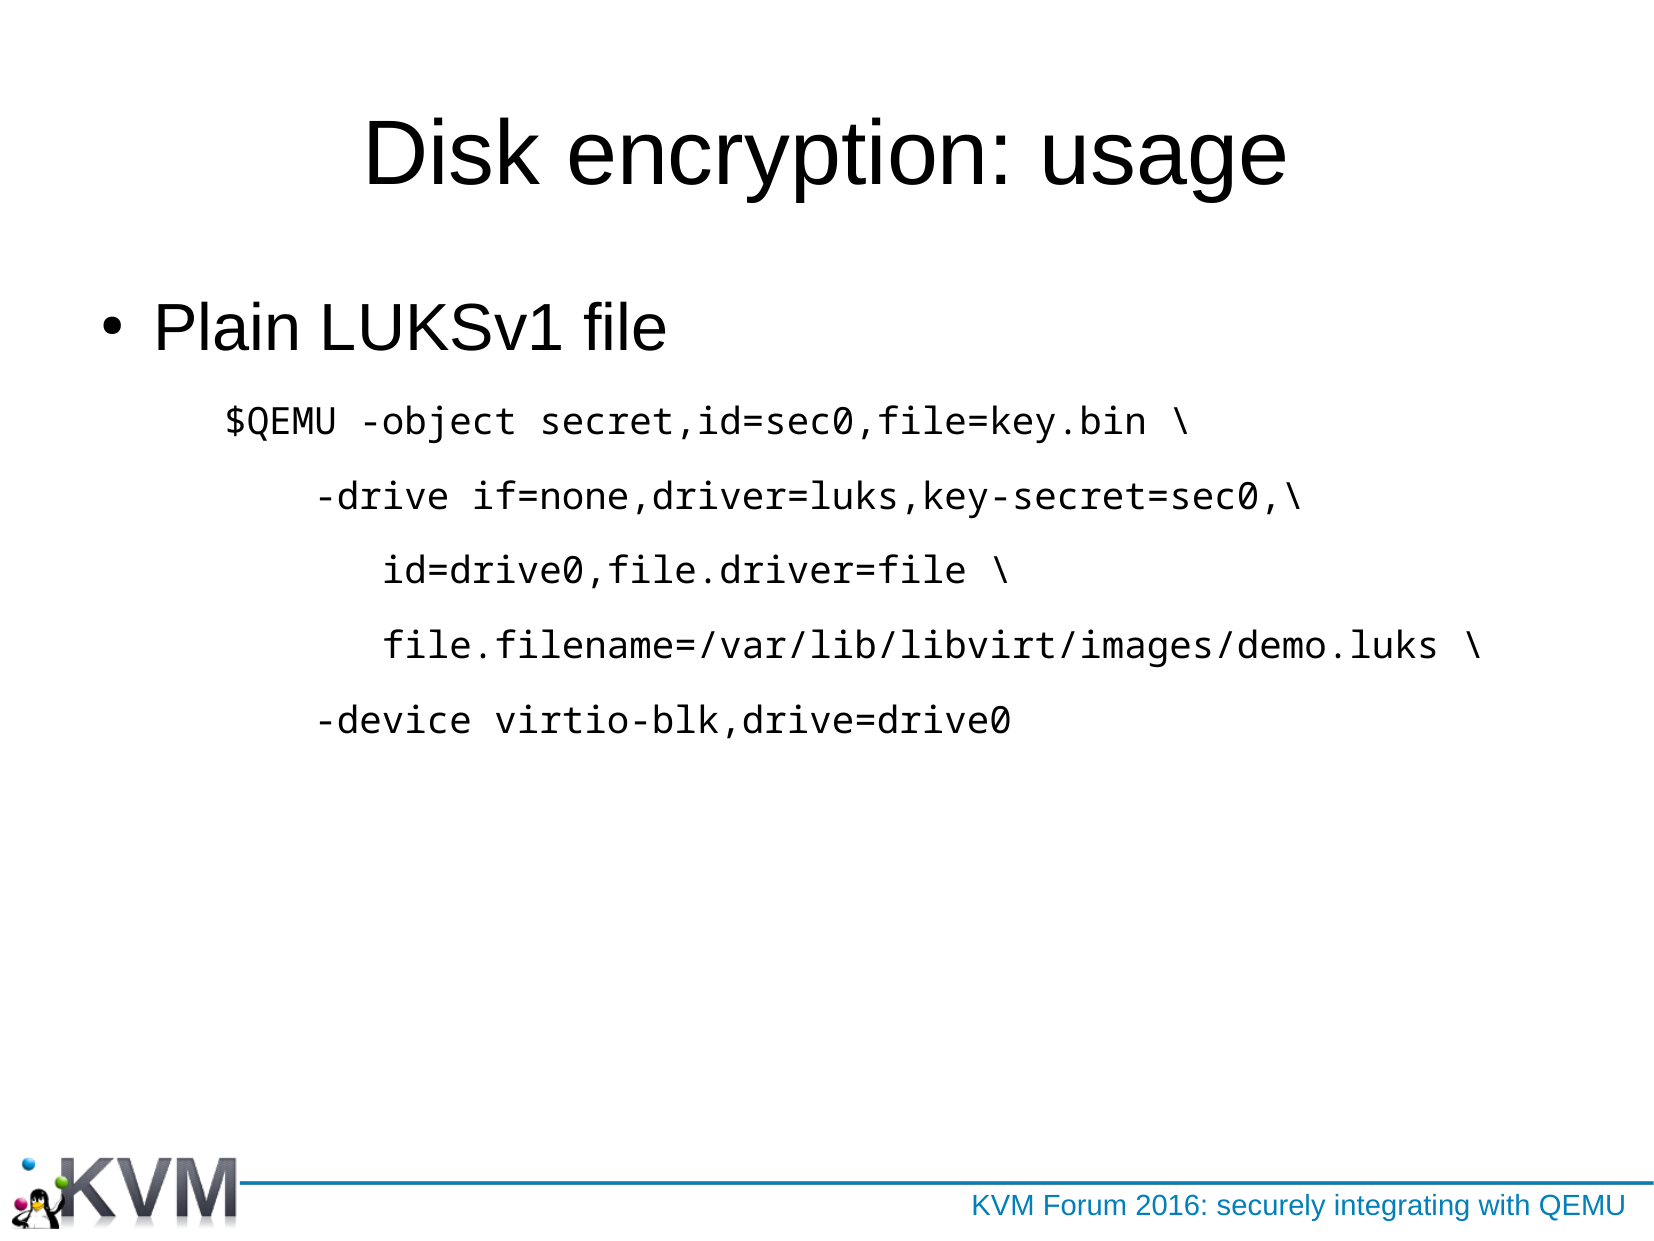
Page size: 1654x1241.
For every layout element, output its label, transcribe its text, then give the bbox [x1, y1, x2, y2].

picture [11, 1157, 1654, 1229]
title Disk encryption: usage [82, 49, 1571, 257]
list Plain LUKSv1 file $QEMU -object secret,id=sec0,file=key.bin \ -drive if=none,driver=luks,key-secret=sec0,\ id=drive0,file.driver=file \ file.filename=/var/lib/libvirt/images/demo.luks \ -device virtio-blk,drive=drive0 [82, 290, 1571, 1010]
